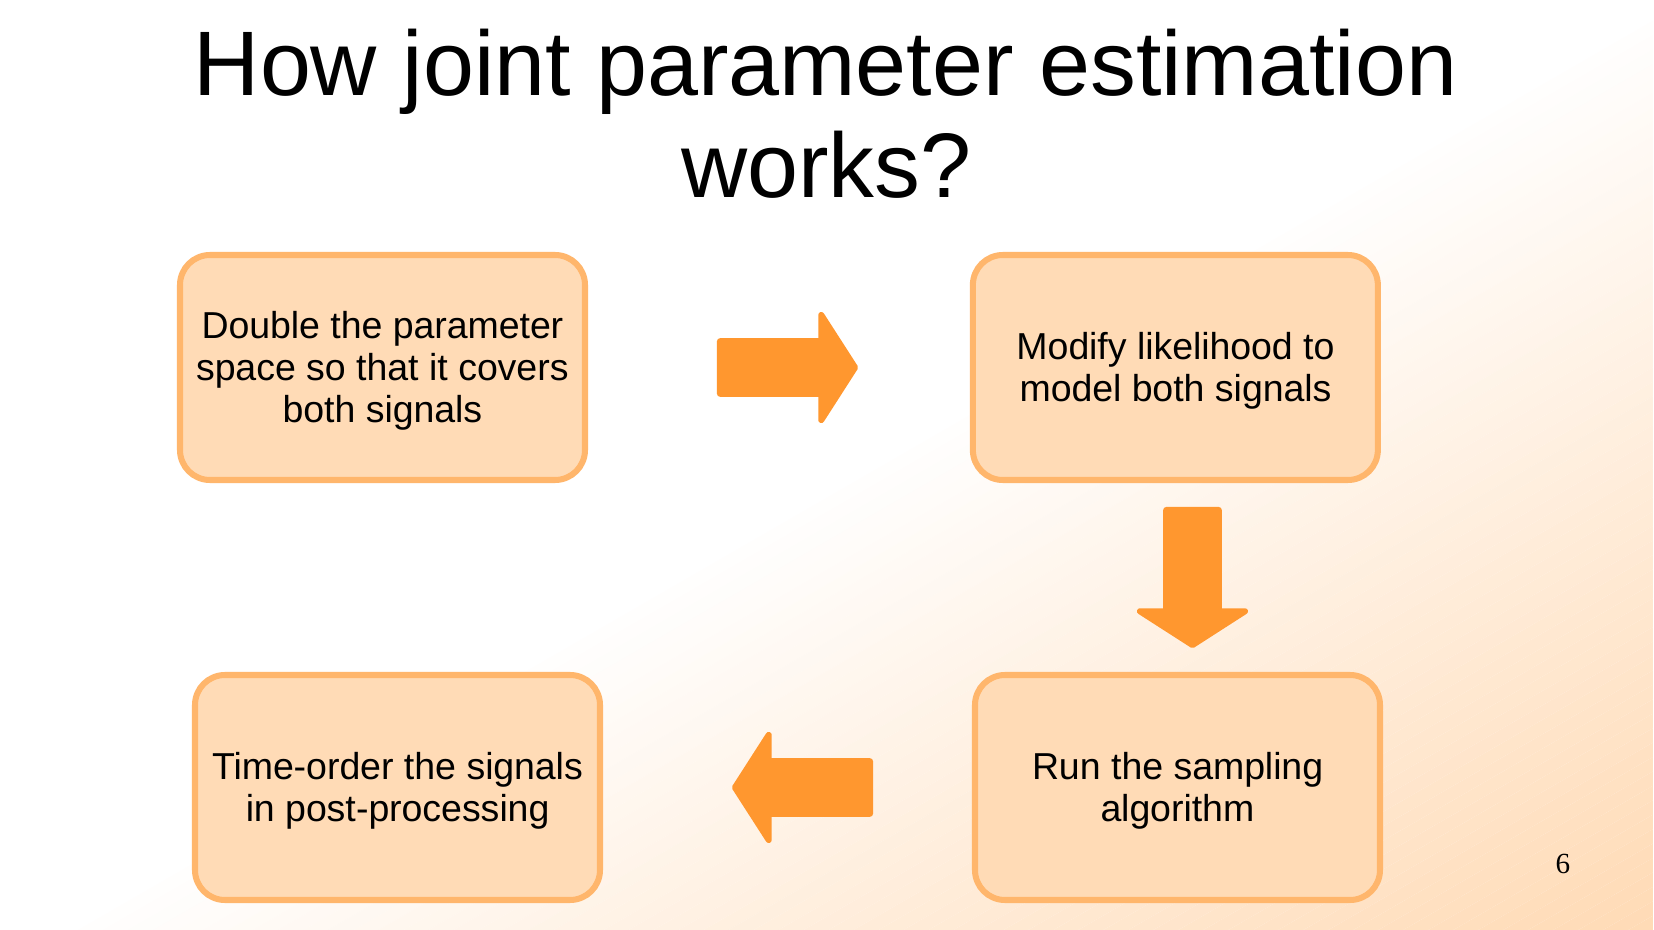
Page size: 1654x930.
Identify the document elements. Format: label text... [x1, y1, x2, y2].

text_box Run the sampling algorithm [975, 675, 1381, 901]
text_box [1139, 510, 1246, 646]
text_box Time-order the signals in post-processing [195, 675, 601, 901]
text_box [720, 315, 856, 421]
text_box [734, 734, 871, 841]
title How joint parameter estimation works? [82, 12, 1571, 218]
text_box Double the parameter space so that it covers both signals [180, 255, 586, 480]
text_box Modify likelihood to model both signals [972, 255, 1378, 480]
